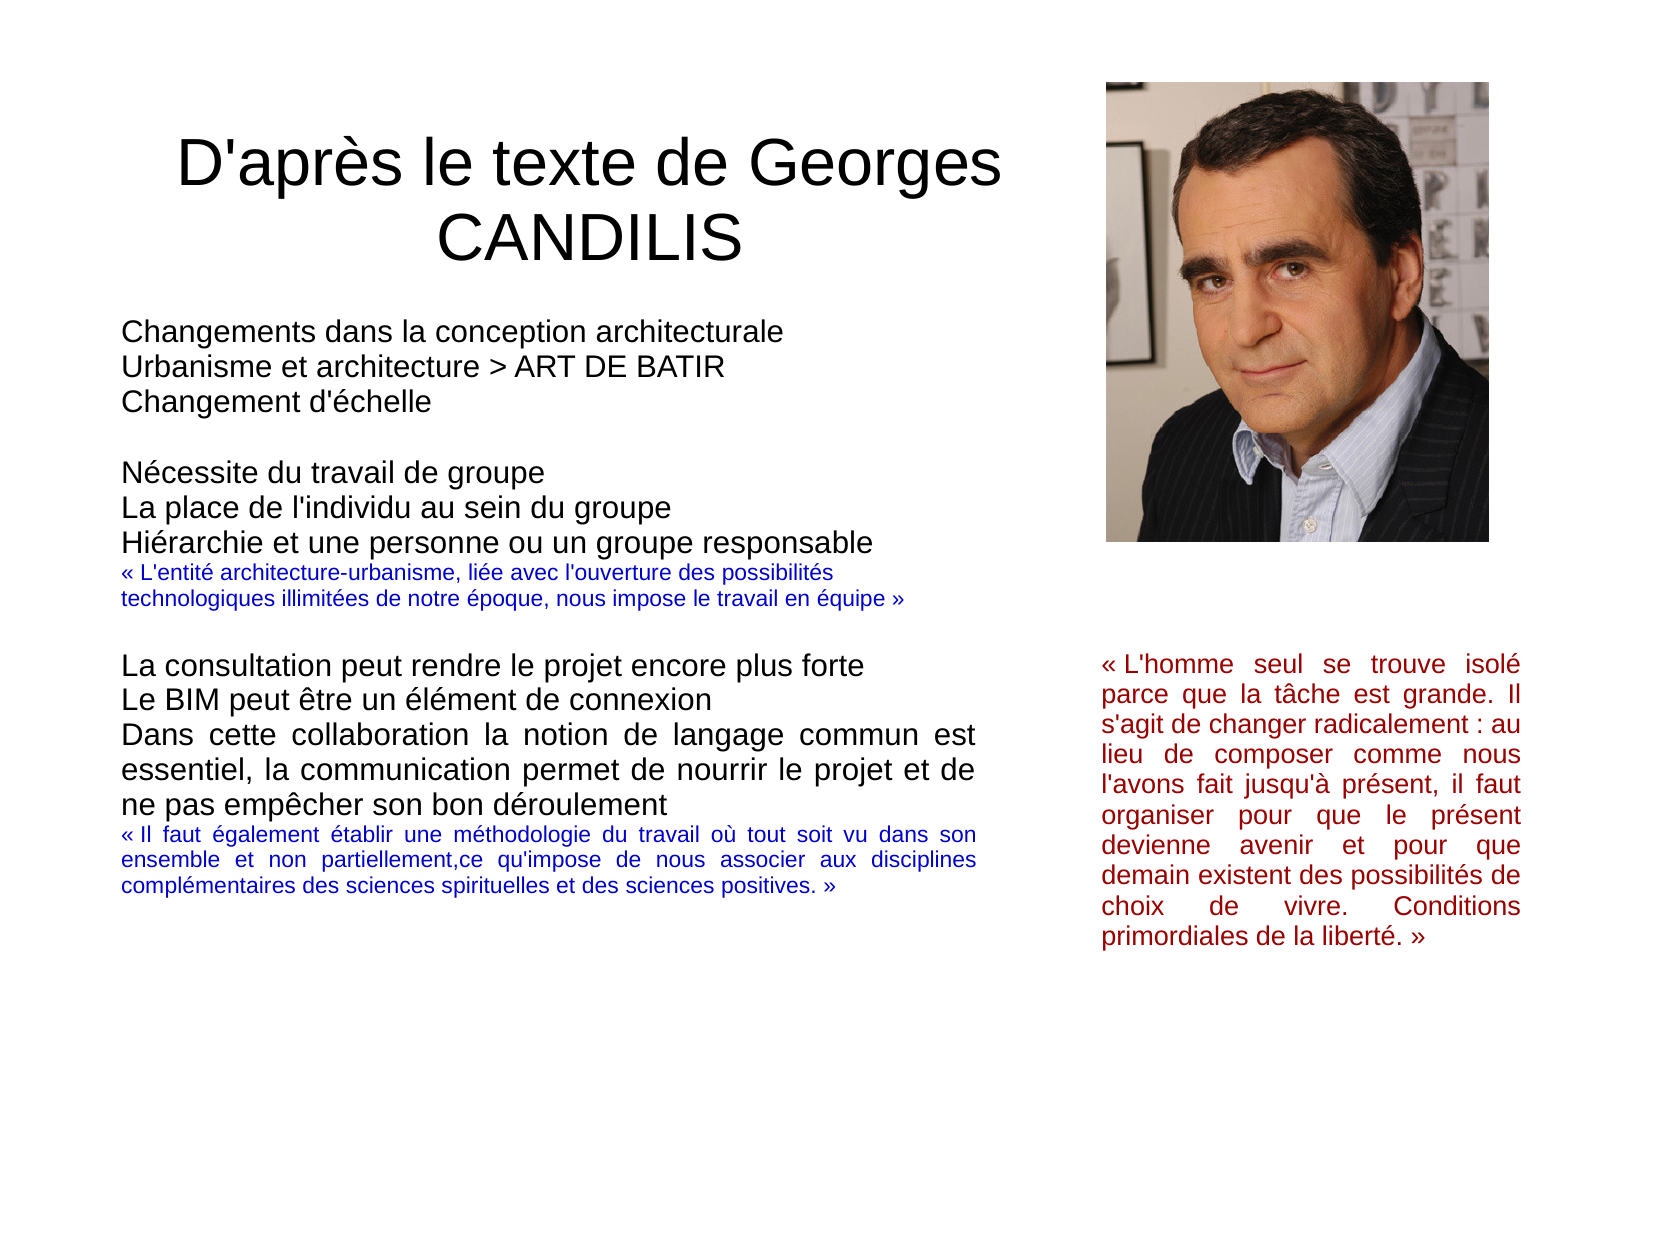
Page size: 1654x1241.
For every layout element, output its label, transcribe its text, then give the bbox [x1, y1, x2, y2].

subtitle D'après le texte de Georges CANDILIS [129, 47, 1052, 353]
picture [1106, 82, 1489, 542]
text_box « L'homme seul se trouve isolé parce que la tâche est grande. Il s'agit de changer radicalement : au lieu de composer comme nous l'avons fait jusqu'à présent, il faut organiser pour que le présent devienne avenir et pour que demain existent des possibilités de choix de vivre. Conditions primordiales de la liberté. » [1086, 641, 1536, 1099]
text_box Changements dans la conception architecturale Urbanisme et architecture > ART DE BATIR Changement d'échelle Nécessite du travail de groupe La place de l'individu au sein du groupe Hiérarchie et une personne ou un groupe responsable « L'entité architecture-urbanisme, liée avec l'ouverture des possibilités technologiques illimitées de notre époque, nous impose le travail en équipe » La consultation peut rendre le projet encore plus forte Le BIM peut être un élément de connexion Dans cette collaboration la notion de langage commun est essentiel, la communication permet de nourrir le projet et de ne pas empêcher son bon déroulement « Il faut également établir une méthodologie du travail où tout soit vu dans son ensemble et non partiellement,ce qu'impose de nous associer aux disciplines complémentaires des sciences spirituelles et des sciences positives. » [106, 307, 993, 1183]
